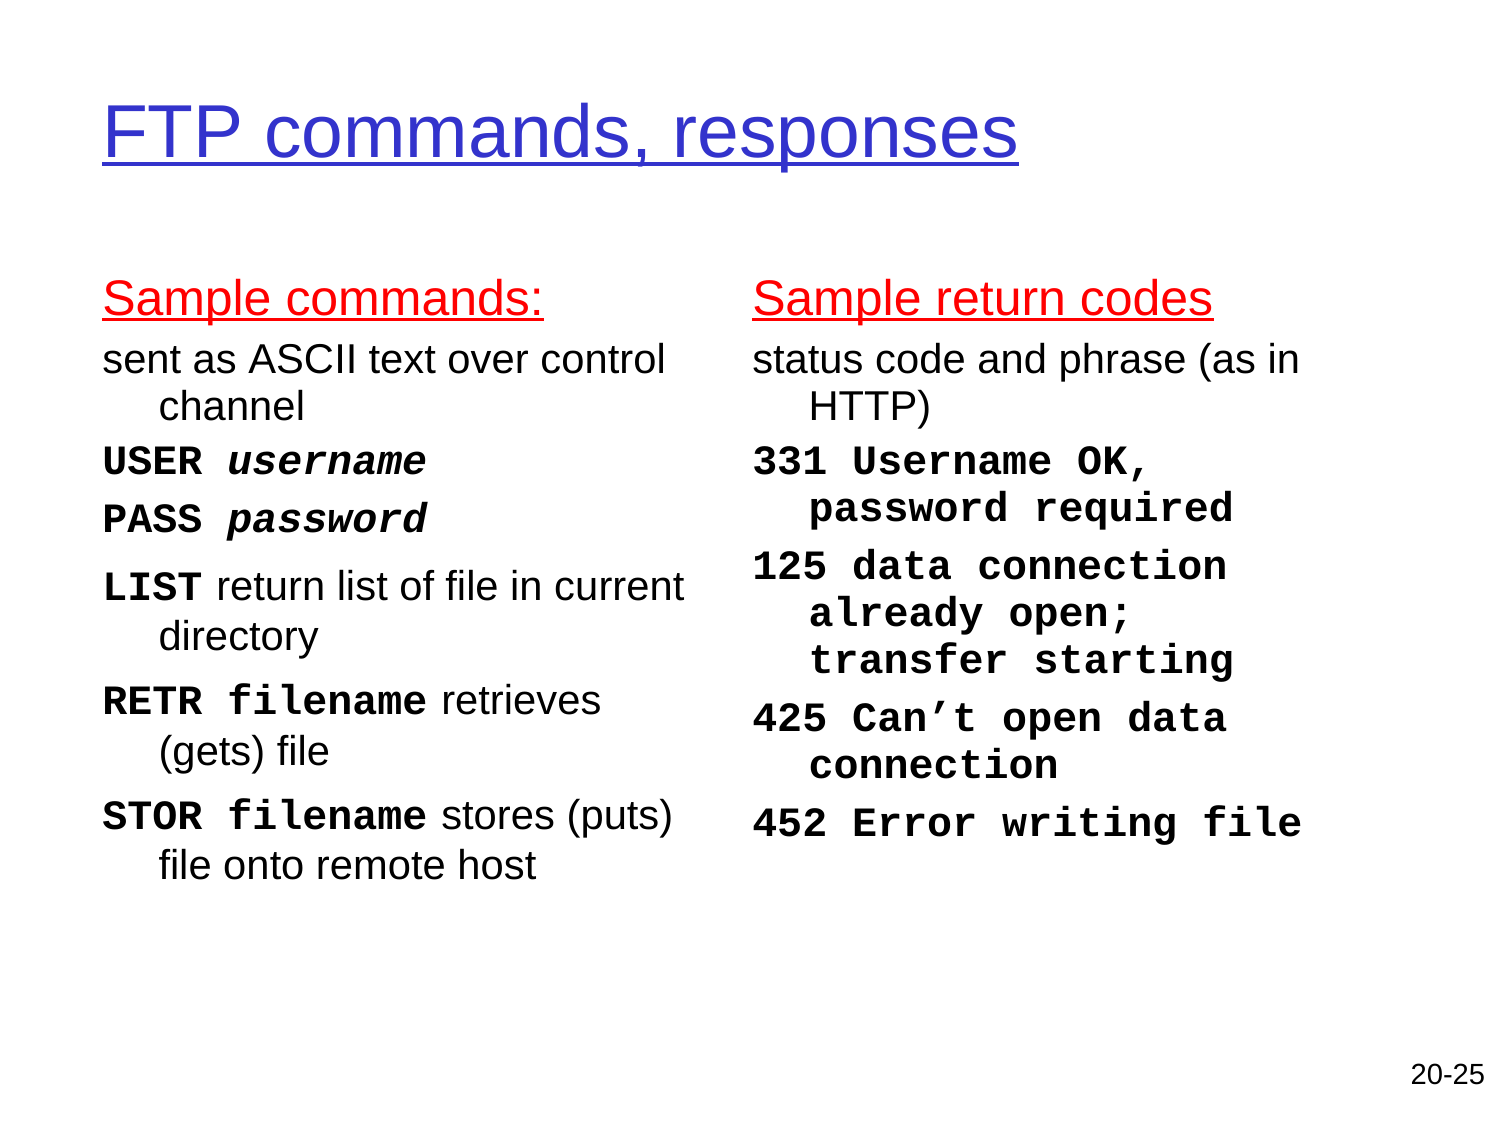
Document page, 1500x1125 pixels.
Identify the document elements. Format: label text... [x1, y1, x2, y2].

list Sample commands: sent as ASCII text over control channel USER username PASS password LIST return list of file in current directory RETR filename retrieves (gets) file STOR filename stores (puts) file onto remote host [87, 262, 713, 1026]
list Sample return codes status code and phrase (as in HTTP) 331 Username OK, password required 125 data connection already open; transfer starting 425 Can’t open data connection 452 Error writing file [737, 262, 1363, 1026]
title FTP commands, responses [87, 37, 1363, 225]
